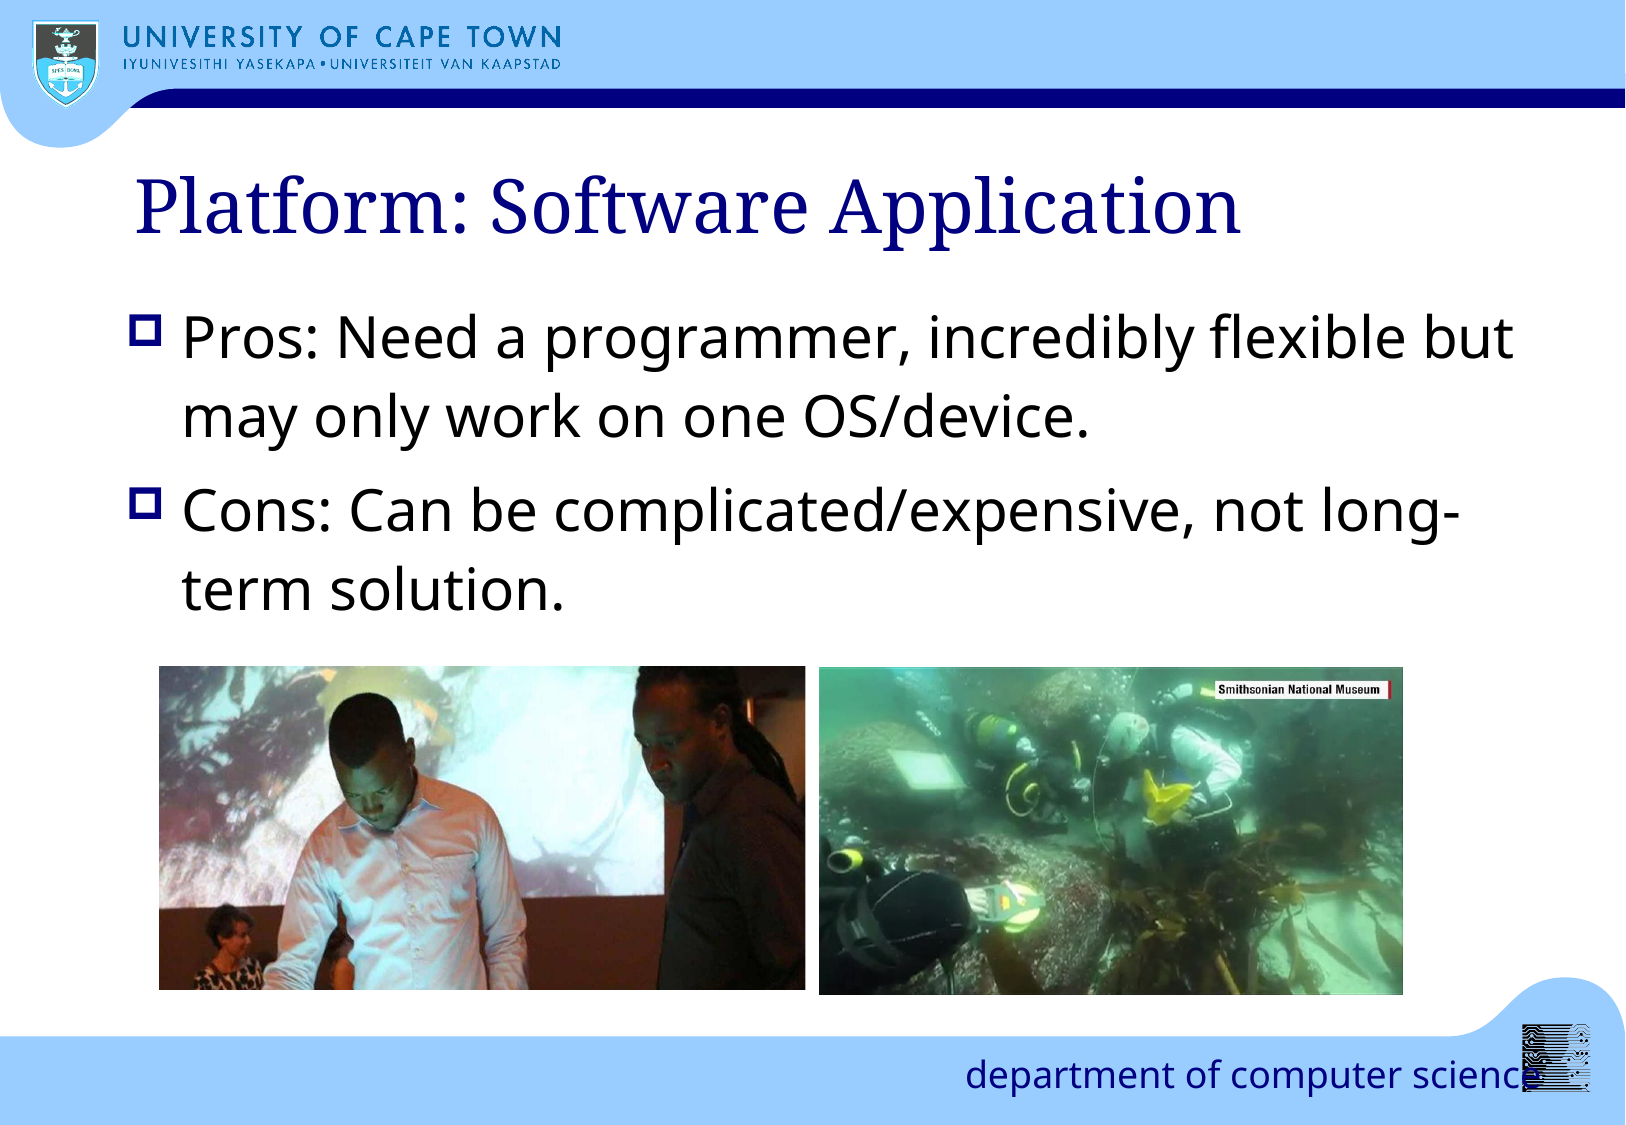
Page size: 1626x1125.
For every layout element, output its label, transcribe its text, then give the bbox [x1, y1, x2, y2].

picture [1526, 1070, 1536, 1076]
picture [819, 667, 1403, 995]
picture [159, 666, 806, 991]
title Platform: Software Application [134, 140, 1571, 268]
picture [120, 23, 563, 71]
list Pros: Need a programmer, incredibly flexible but may only work on one OS/device. Cons: Can be complicated/expensive, not long-term solution. [125, 296, 1570, 949]
picture [1522, 1024, 1591, 1092]
